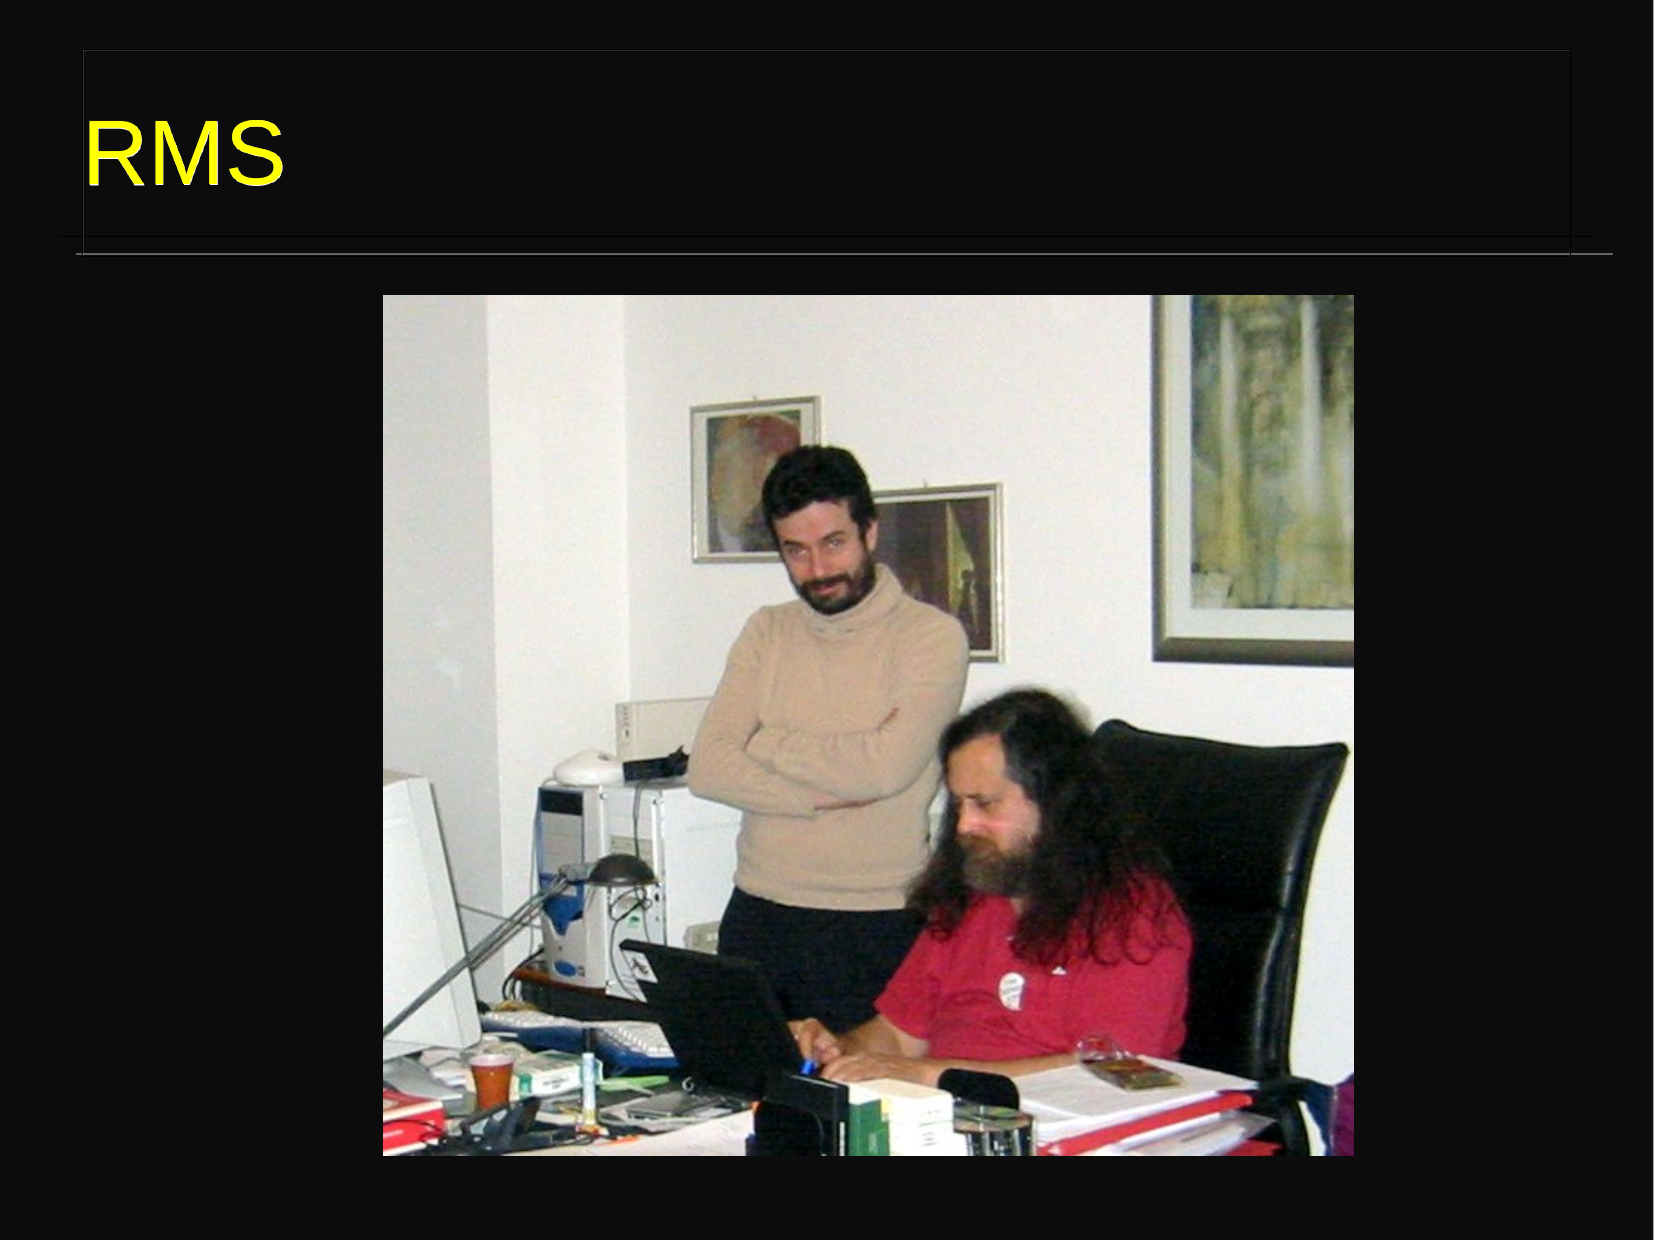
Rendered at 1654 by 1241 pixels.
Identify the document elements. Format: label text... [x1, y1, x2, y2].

title RMS [82, 49, 1571, 257]
picture [383, 295, 1354, 1156]
